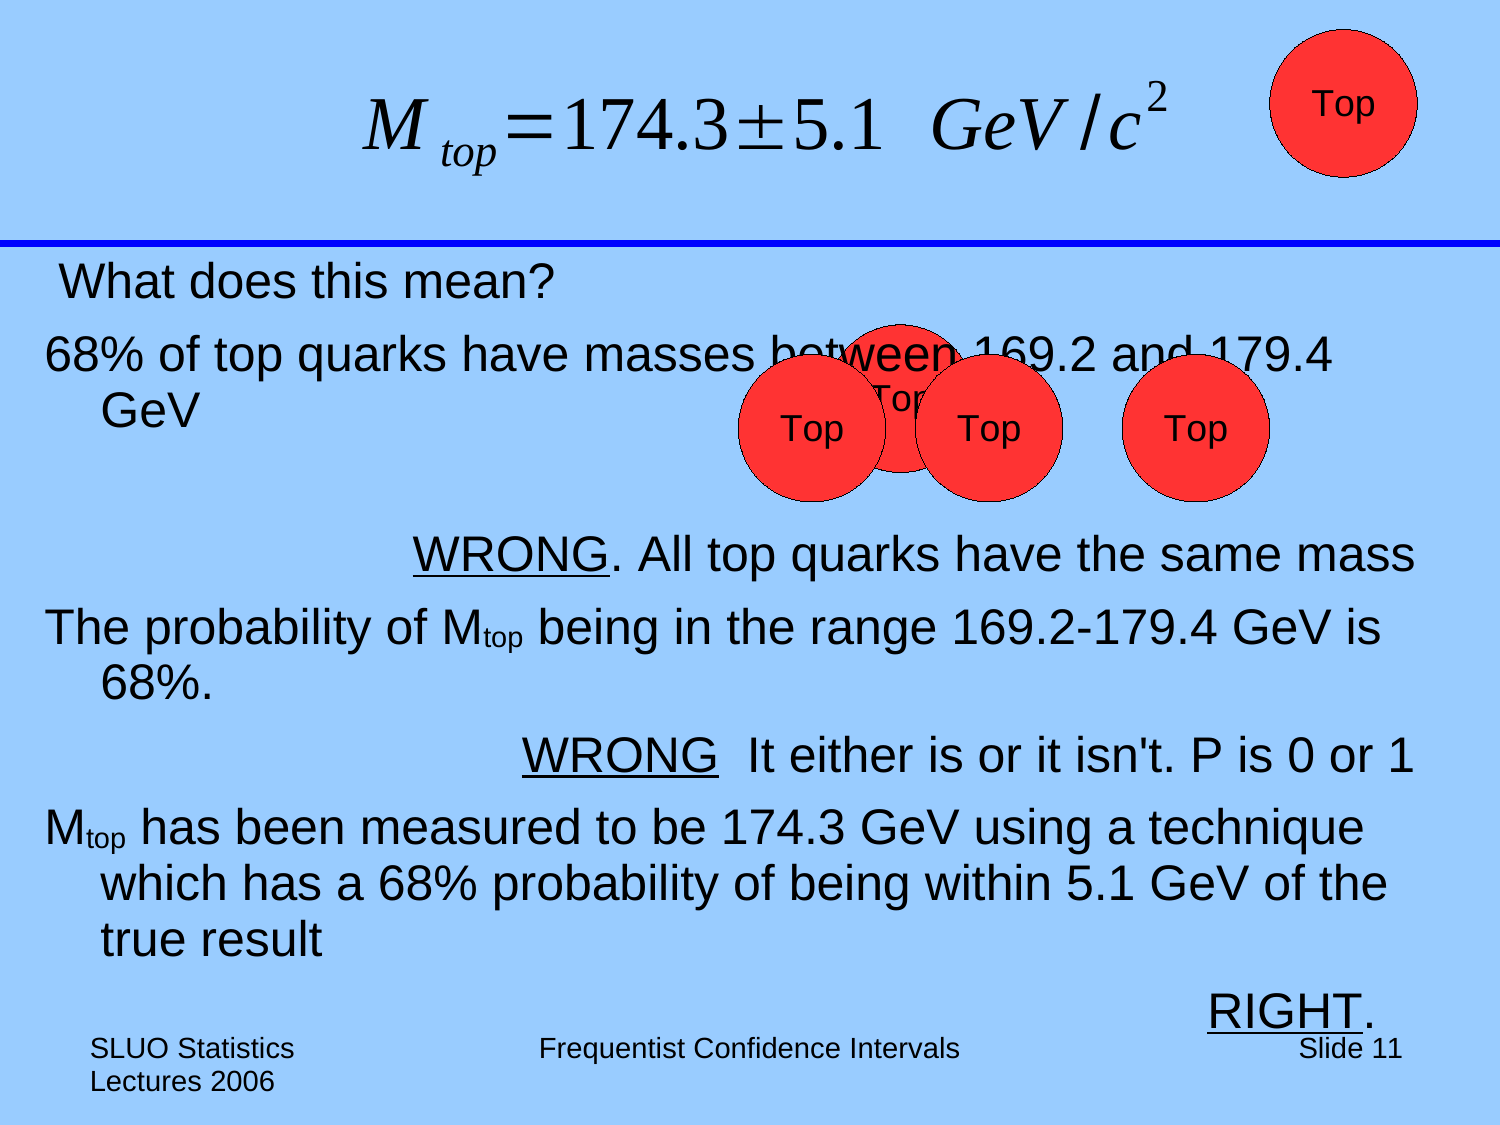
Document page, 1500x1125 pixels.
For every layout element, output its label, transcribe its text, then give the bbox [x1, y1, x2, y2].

chart [354, 70, 1174, 178]
text_box Top [1269, 29, 1418, 178]
text_box Top [915, 354, 1063, 502]
list What does this mean? 68% of top quarks have masses between 169.2 and 179.4 GeV WRONG. All top quarks have the same mass The probability of Mtop being in the range 169.2-179.4 GeV is 68%. WRONG It either is or it isn't. P is 0 or 1 Mtop has been measured to be 174.3 GeV using a technique which has a 68% probability of being within 5.1 GeV of the true result RIGHT. [29, 245, 1431, 1125]
text_box Top [1122, 354, 1270, 502]
text_box Top [738, 354, 886, 502]
